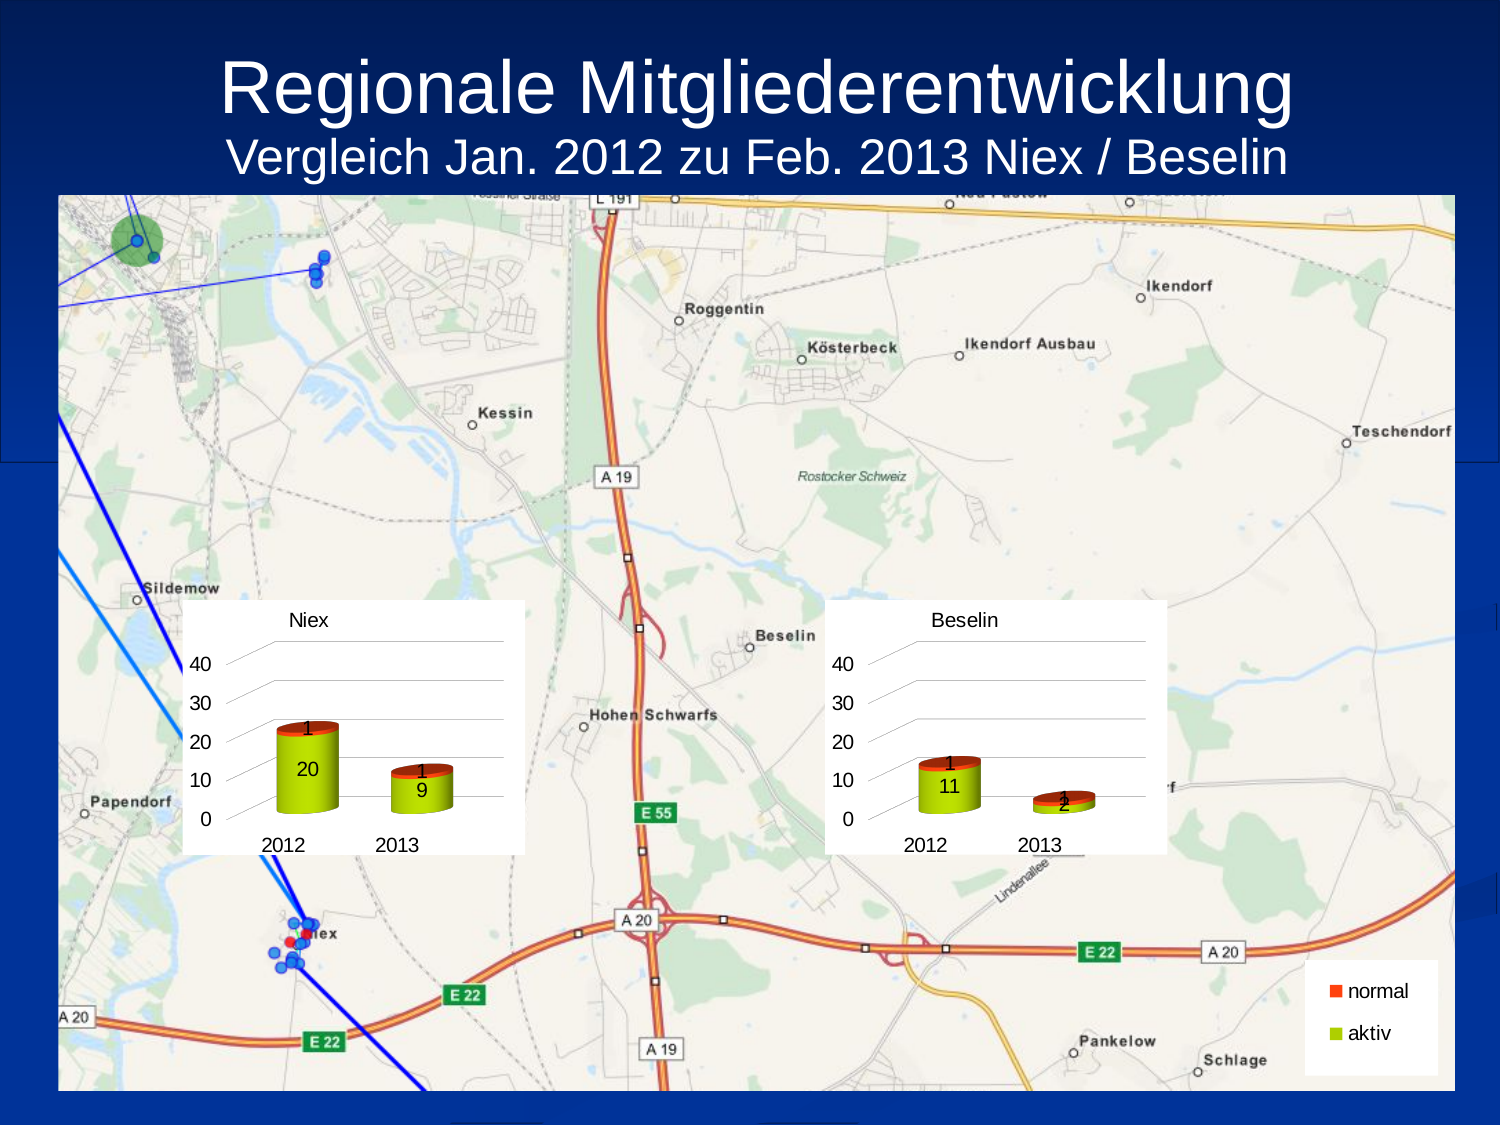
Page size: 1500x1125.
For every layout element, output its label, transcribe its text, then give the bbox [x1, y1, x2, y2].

chart [1305, 960, 1439, 1076]
title Regionale Mitgliederentwicklung Vergleich Jan. 2012 zu Feb. 2013 Niex / Beselin [75, 17, 1441, 213]
picture [58, 195, 1456, 1091]
chart [825, 600, 1168, 858]
chart [182, 600, 526, 858]
